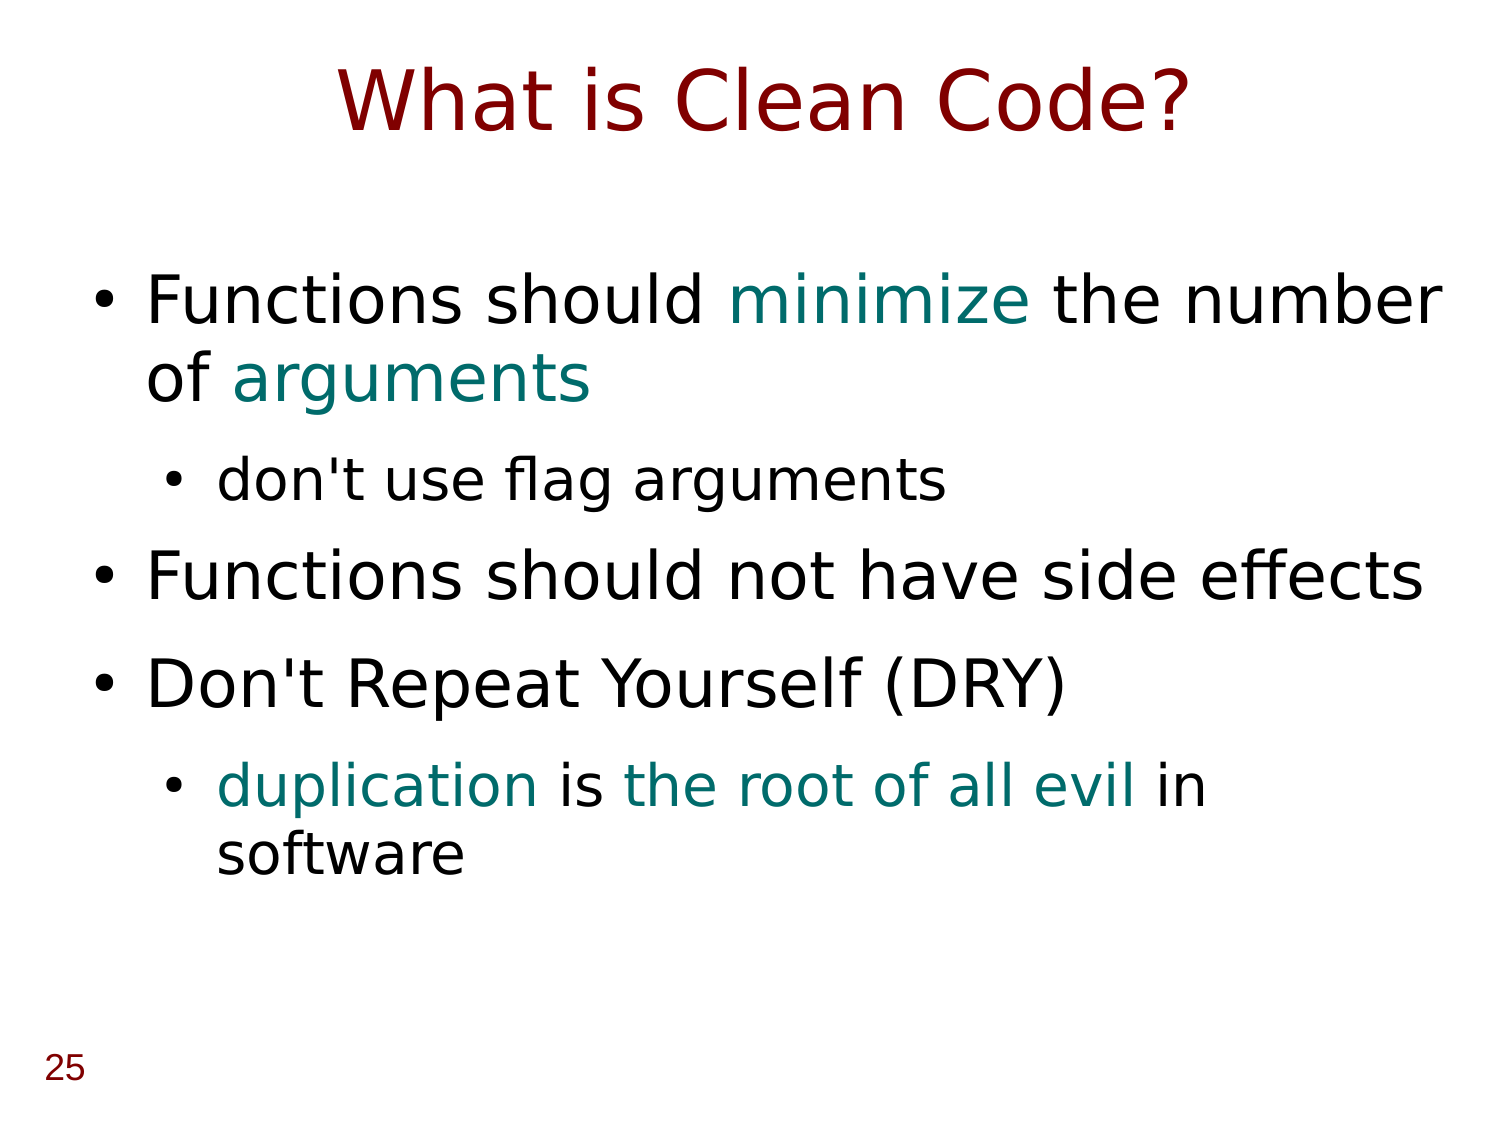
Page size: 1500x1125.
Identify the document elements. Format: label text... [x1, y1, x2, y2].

list Functions should minimize the number of arguments don't use flag arguments Functions should not have side effects Don't Repeat Yourself (DRY) duplication is the root of all evil in software [75, 261, 1447, 1004]
title What is Clean Code? [70, 27, 1459, 178]
